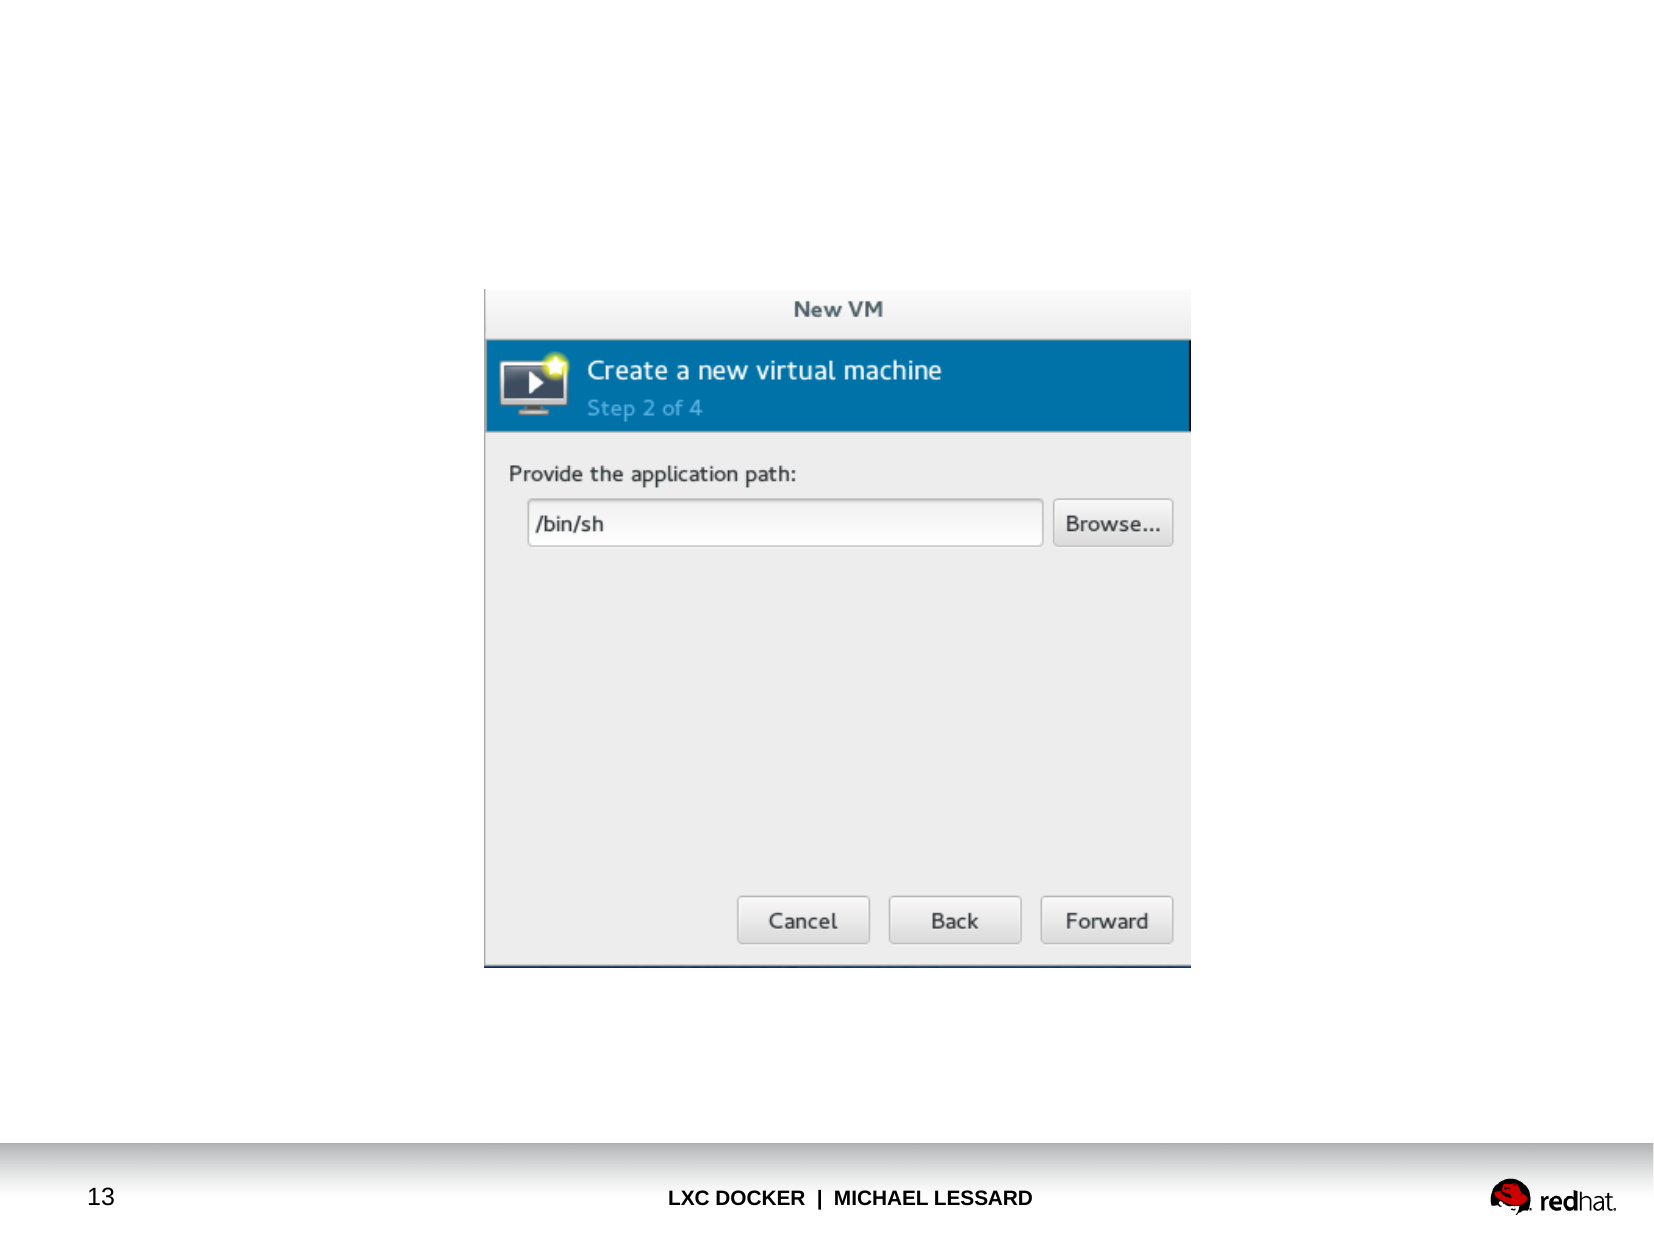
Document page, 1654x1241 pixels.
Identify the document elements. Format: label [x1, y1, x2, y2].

picture [484, 289, 1191, 968]
picture [0, 1143, 1654, 1241]
